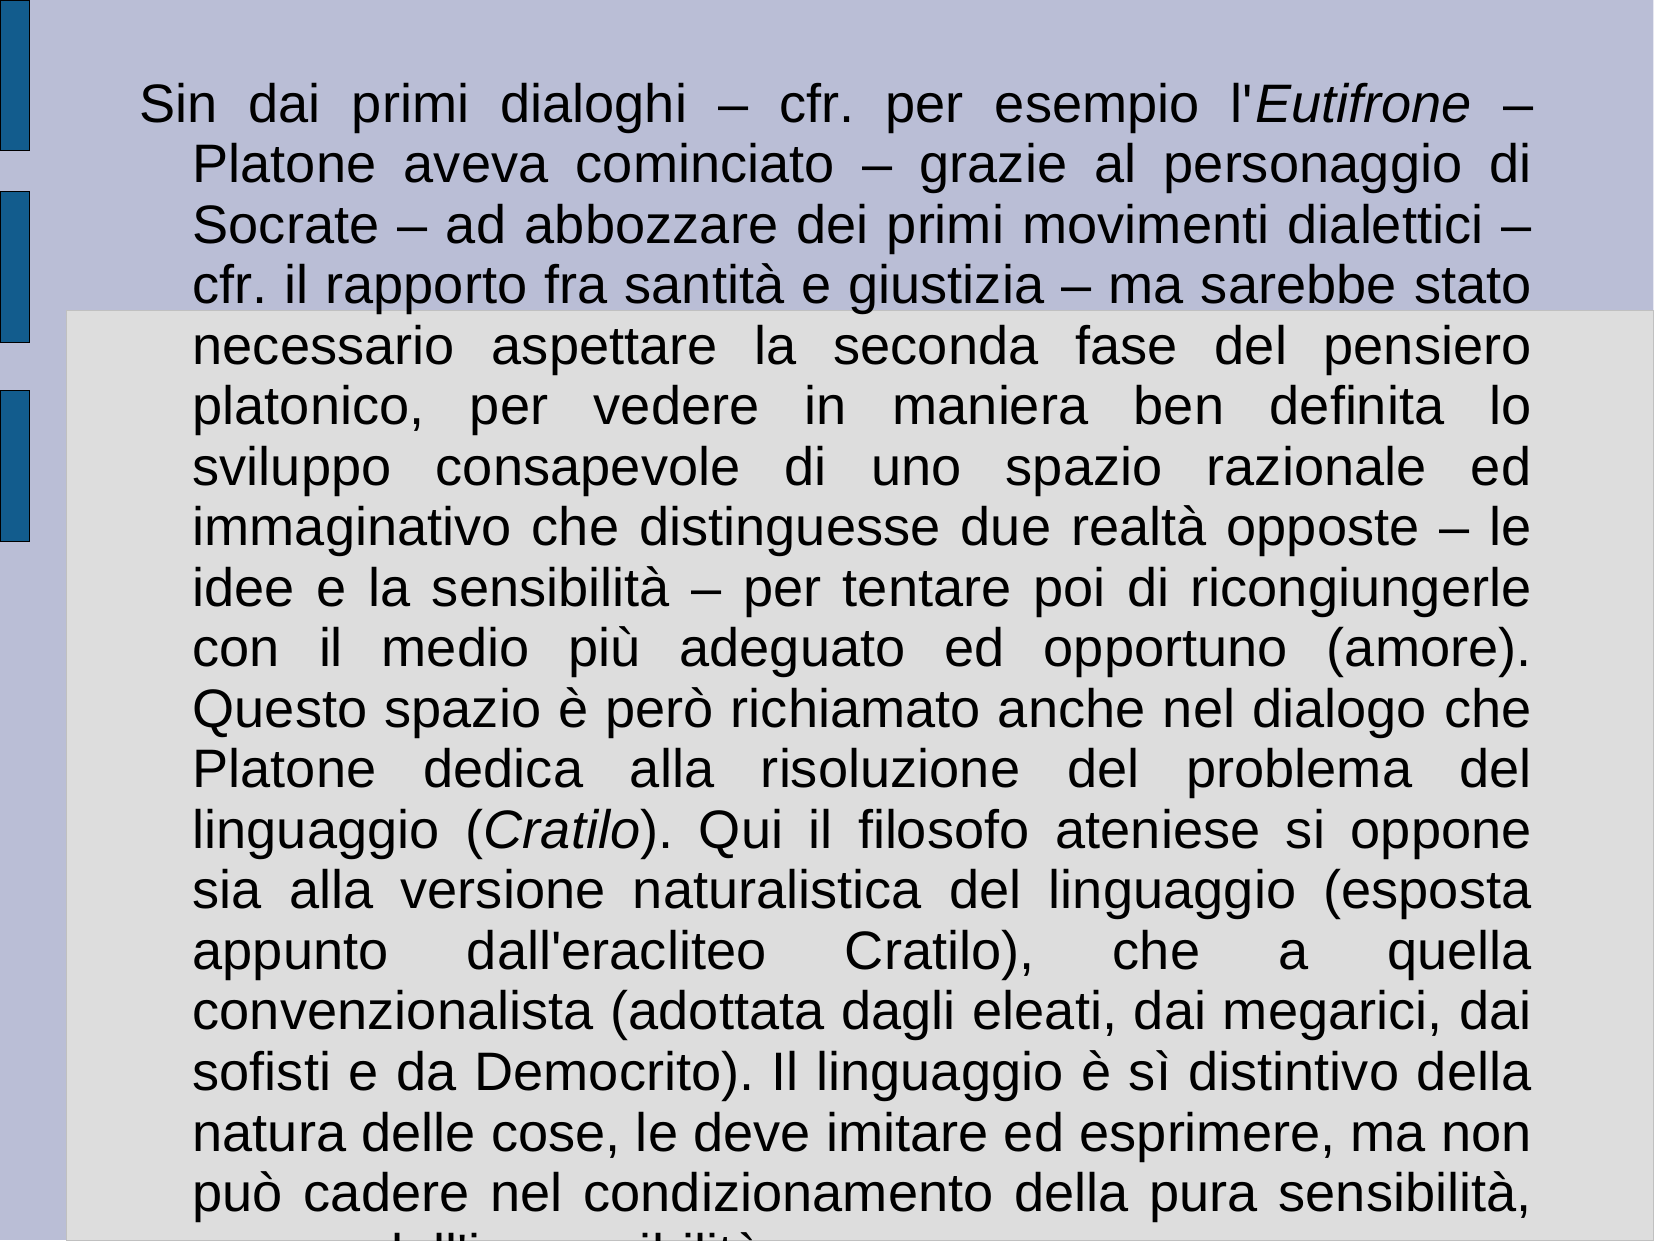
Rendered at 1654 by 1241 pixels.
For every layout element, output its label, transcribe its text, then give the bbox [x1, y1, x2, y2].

list Sin dai primi dialoghi – cfr. per esempio l'Eutifrone – Platone aveva cominciato – grazie al personaggio di Socrate – ad abbozzare dei primi movimenti dialettici – cfr. il rapporto fra santità e giustizia – ma sarebbe stato necessario aspettare la seconda fase del pensiero platonico, per vedere in maniera ben definita lo sviluppo consapevole di uno spazio razionale ed immaginativo che distinguesse due realtà opposte – le idee e la sensibilità – per tentare poi di ricongiungerle con il medio più adeguato ed opportuno (amore). Questo spazio è però richiamato anche nel dialogo che Platone dedica alla risoluzione del problema del linguaggio (Cratilo). Qui il filosofo ateniese si oppone sia alla versione naturalistica del linguaggio (esposta appunto dall'eracliteo Cratilo), che a quella convenzionalista (adottata dagli eleati, dai megarici, dai sofisti e da Democrito). Il linguaggio è sì distintivo della natura delle cose, le deve imitare ed esprimere, ma non può cadere nel condizionamento della pura sensibilità, a pena dell'impossibilità [121, 73, 1534, 1224]
